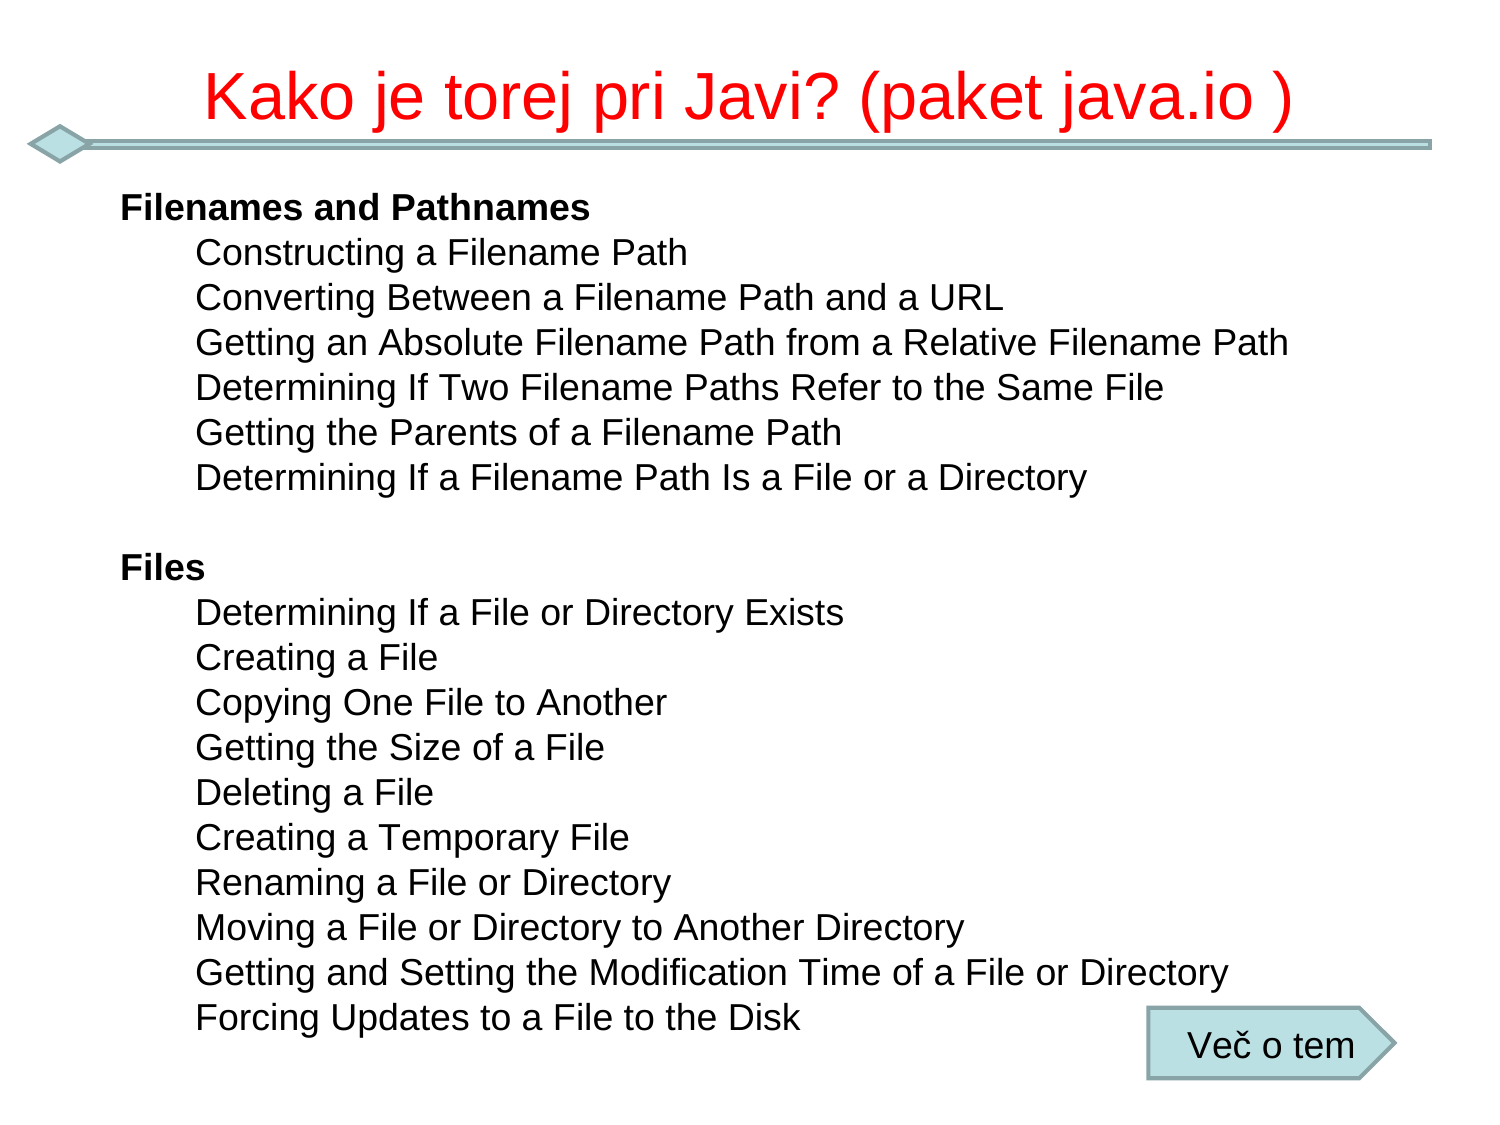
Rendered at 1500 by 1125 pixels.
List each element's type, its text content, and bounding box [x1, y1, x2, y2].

text_box Več o tem [1148, 1007, 1395, 1079]
title Kako je torej pri Javi? (paket java.io ) [75, 45, 1426, 141]
text_box Filenames and Pathnames Constructing a Filename Path Converting Between a Filename Path and a URL Getting an Absolute Filename Path from a Relative Filename Path Determining If Two Filename Paths Refer to the Same File Getting the Parents of a Filename Path Determining If a Filename Path Is a File or a Directory Files Determining If a File or Directory Exists Creating a File Copying One File to Another Getting the Size of a File Deleting a File Creating a Temporary File Renaming a File or Directory Moving a File or Directory to Another Directory Getting and Setting the Modification Time of a File or Directory Forcing Updates to a File to the Disk [105, 175, 1395, 1092]
